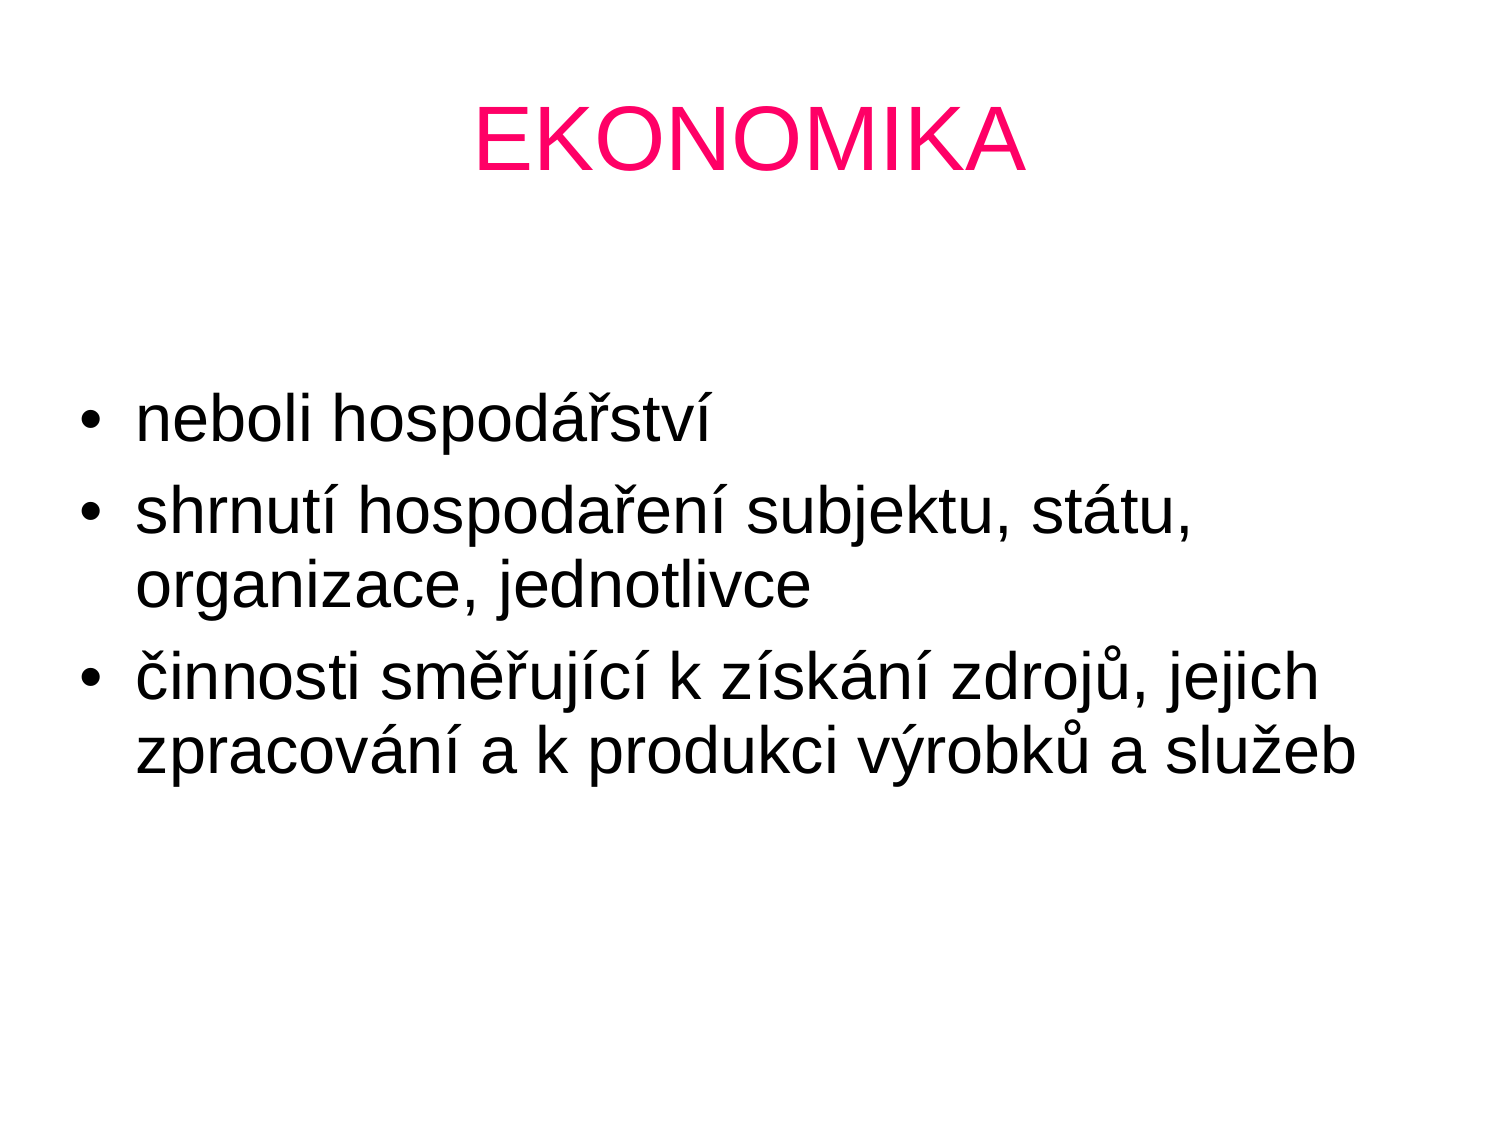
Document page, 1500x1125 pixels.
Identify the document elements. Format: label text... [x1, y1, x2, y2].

list neboli hospodářství shrnutí hospodaření subjektu, státu, organizace, jednotlivce činnosti směřující k získání zdrojů, jejich zpracování a k produkci výrobků a služeb [64, 373, 1415, 864]
title EKONOMIKA [75, 45, 1426, 233]
